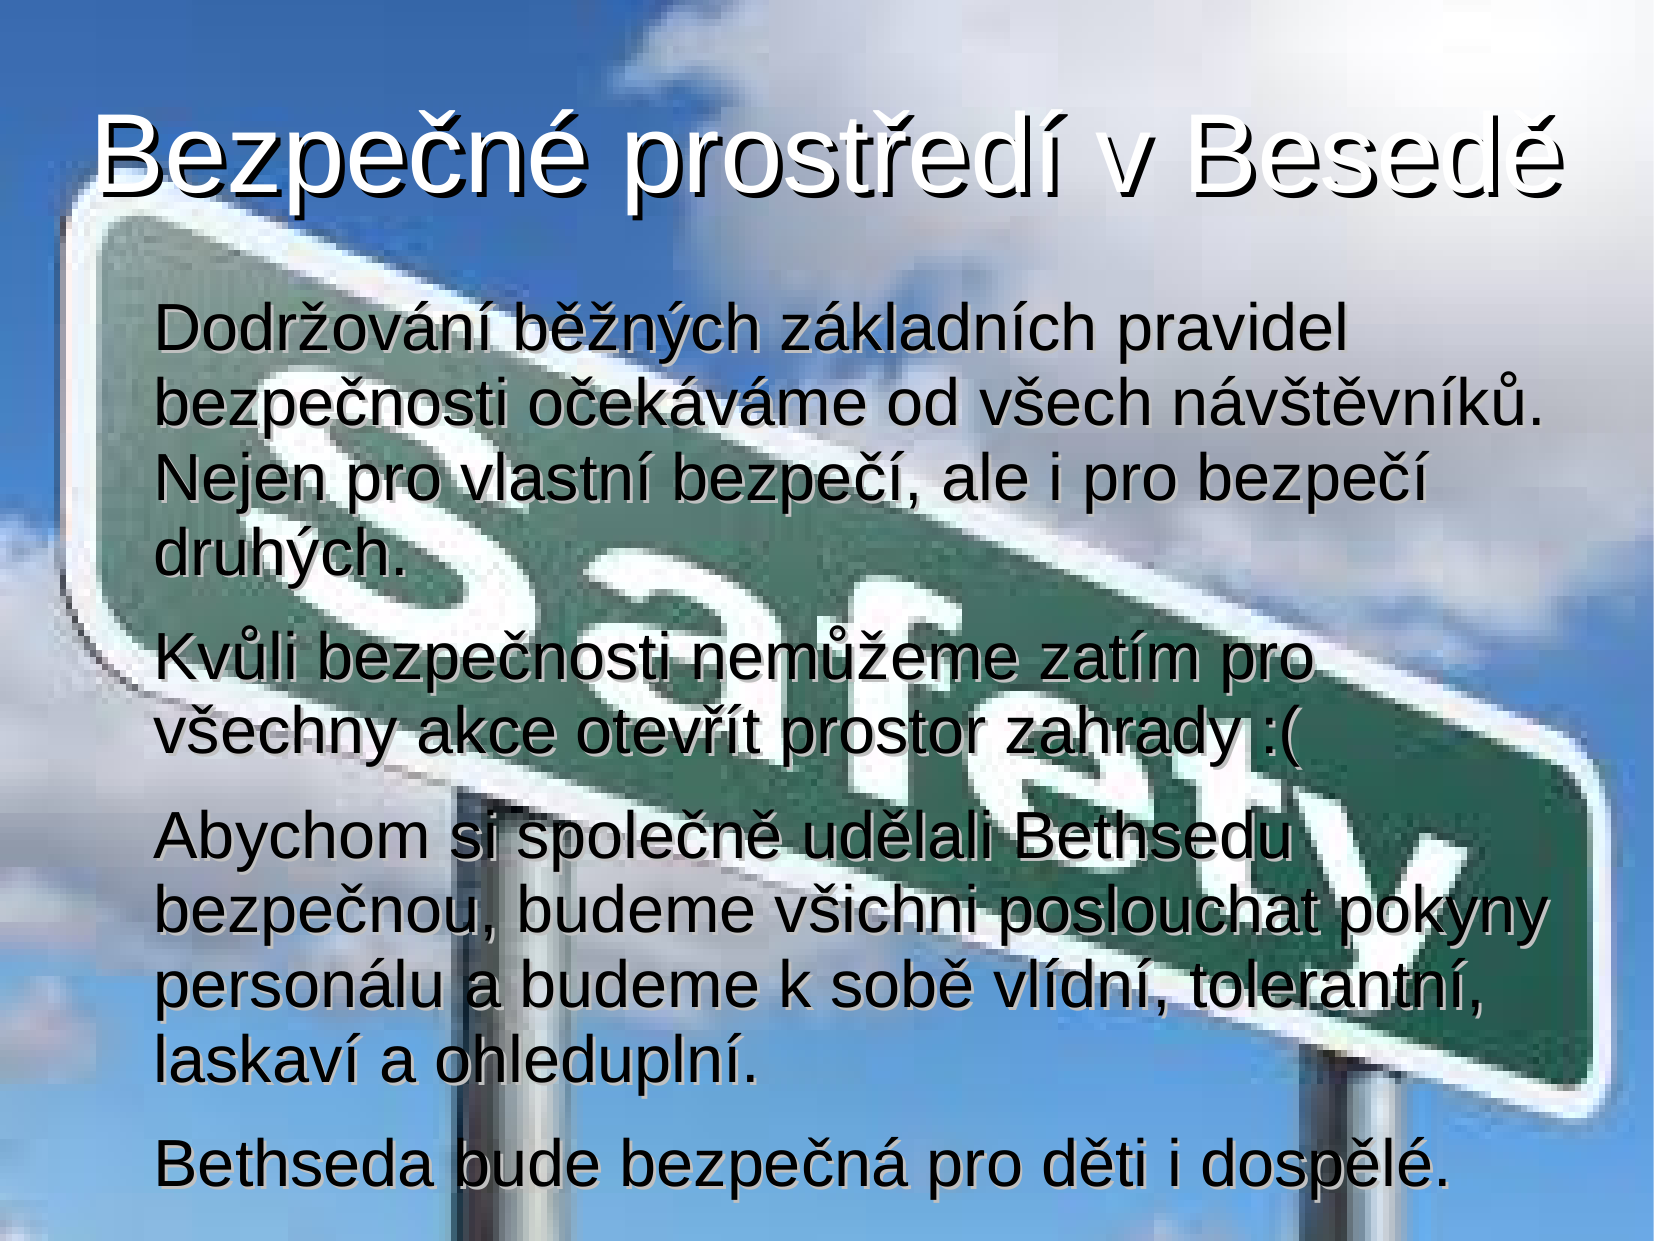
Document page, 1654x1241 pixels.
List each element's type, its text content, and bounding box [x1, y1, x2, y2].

list Dodržování běžných základních pravidel bezpečnosti očekáváme od všech návštěvníků. Nejen pro vlastní bezpečí, ale i pro bezpečí druhých. Kvůli bezpečnosti nemůžeme zatím pro všechny akce otevřít prostor zahrady :( Abychom si společně udělali Bethsedu bezpečnou, budeme všichni poslouchat pokyny personálu a budeme k sobě vlídní, tolerantní, laskaví a ohleduplní. Bethseda bude bezpečná pro děti i dospělé. [82, 290, 1571, 1217]
picture [0, 0, 1654, 1241]
title Bezpečné prostředí v Besedě [82, 49, 1571, 257]
